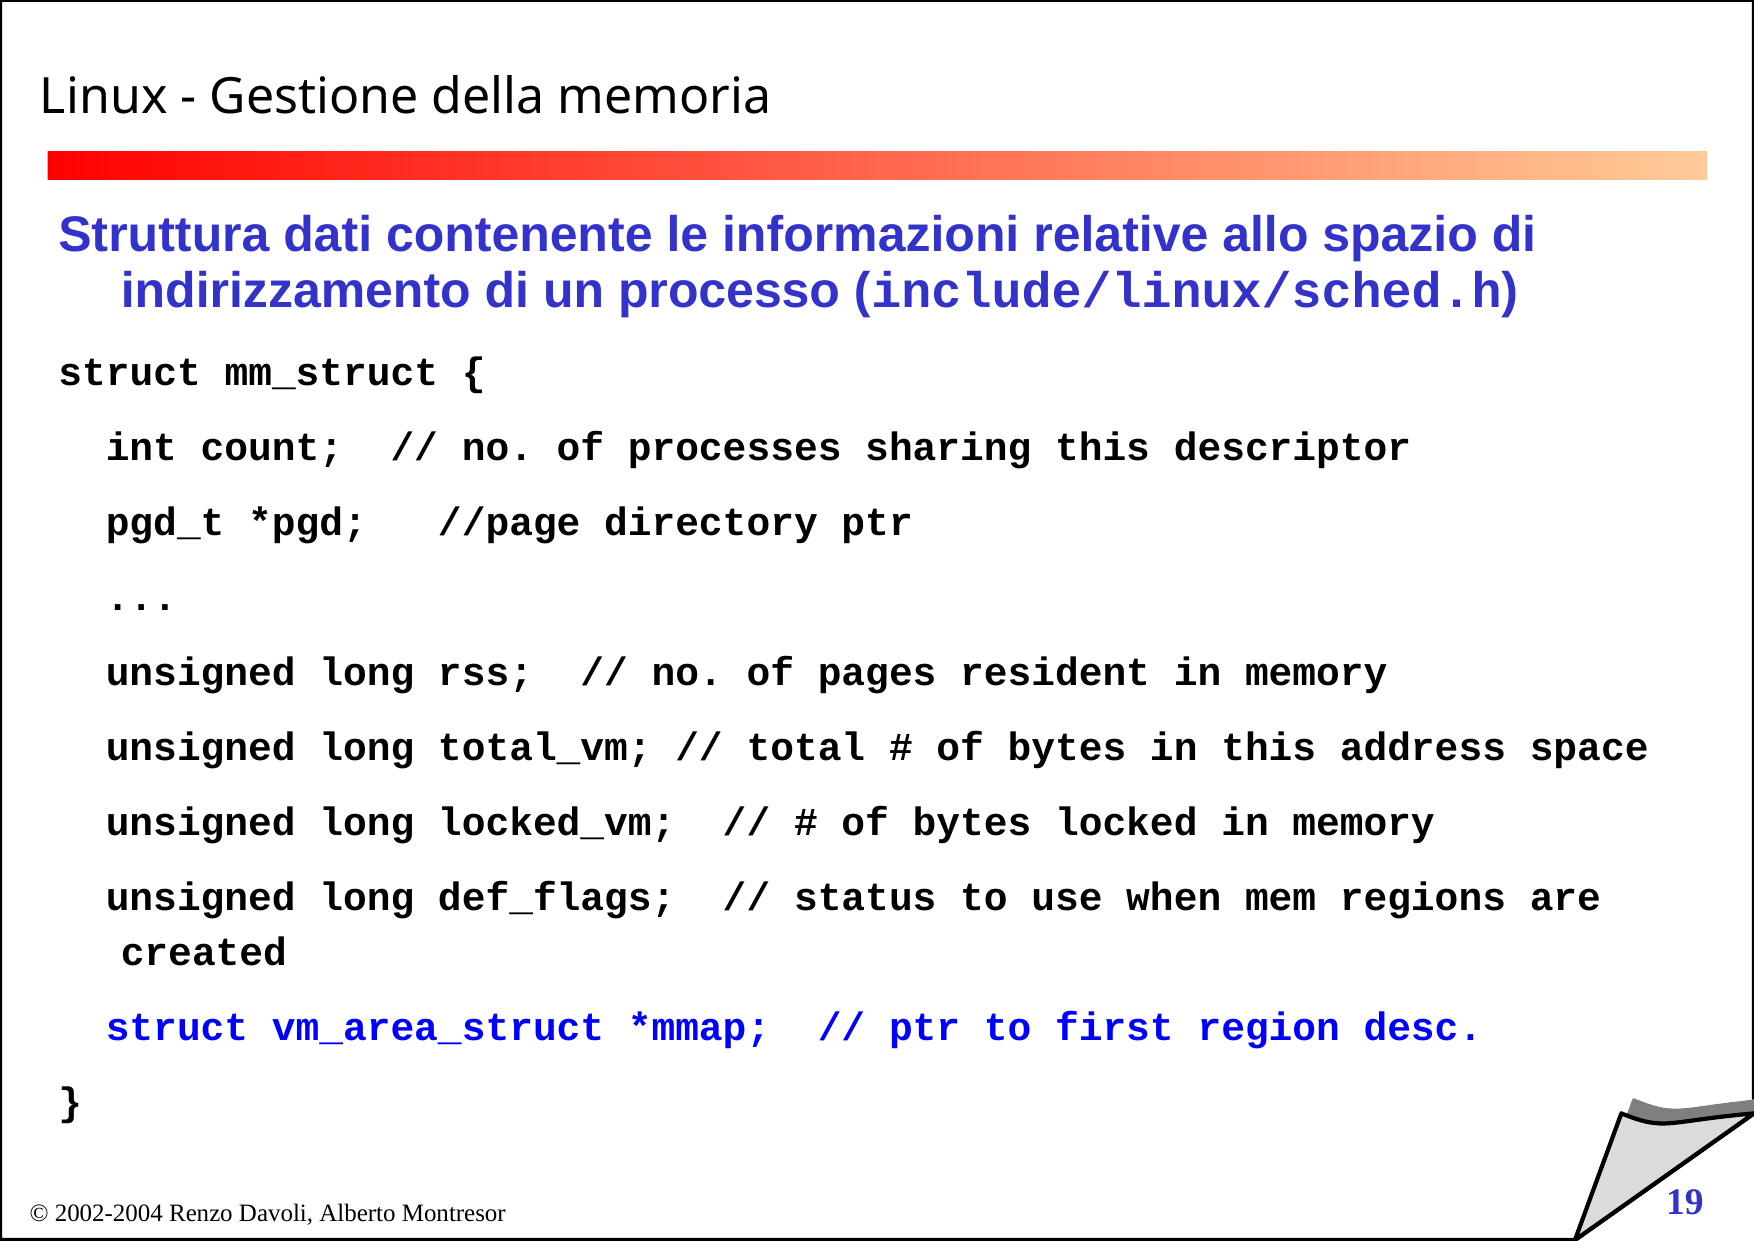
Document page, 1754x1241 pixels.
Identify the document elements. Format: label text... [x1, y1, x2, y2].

list Struttura dati contenente le informazioni relative allo spazio di indirizzamento di un processo (include/linux/sched.h) struct mm_struct { int count; // no. of processes sharing this descriptor pgd_t *pgd; //page directory ptr ... unsigned long rss; // no. of pages resident in memory unsigned long total_vm; // total # of bytes in this address space unsigned long locked_vm; // # of bytes locked in memory unsigned long def_flags; // status to use when mem regions are created struct vm_area_struct *mmap; // ptr to first region desc. } [58, 206, 1696, 1136]
title Linux - Gestione della memoria [40, 49, 1714, 144]
